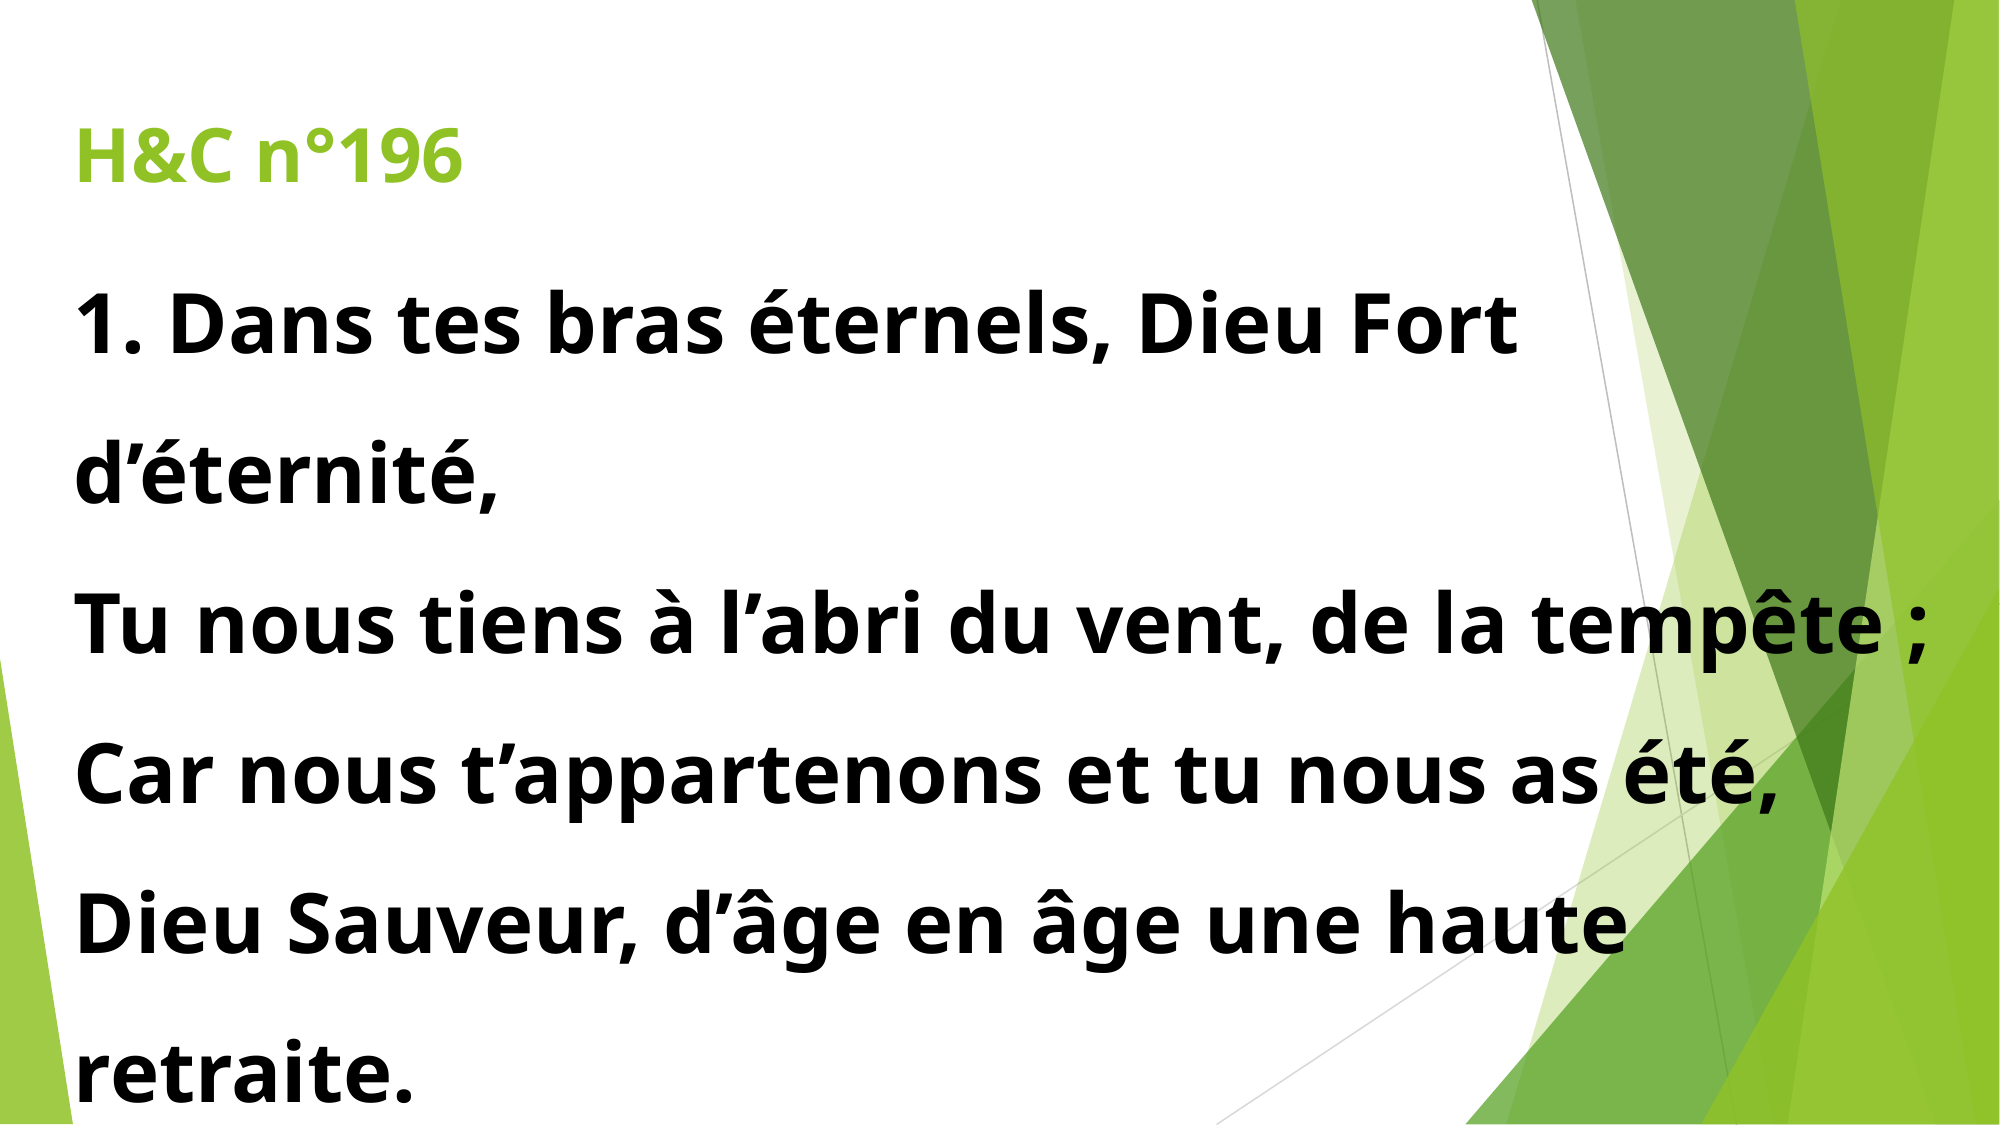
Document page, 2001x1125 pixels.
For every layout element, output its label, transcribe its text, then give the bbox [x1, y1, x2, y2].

text_box H&C n°196 [59, 99, 1522, 212]
text_box 1. Dans tes bras éternels, Dieu Fort d’éternité, Tu nous tiens à l’abri du vent, de la tempête ; Car nous t’appartenons et tu nous as été, Dieu Sauveur, d’âge en âge une haute retraite. [59, 212, 1961, 1074]
